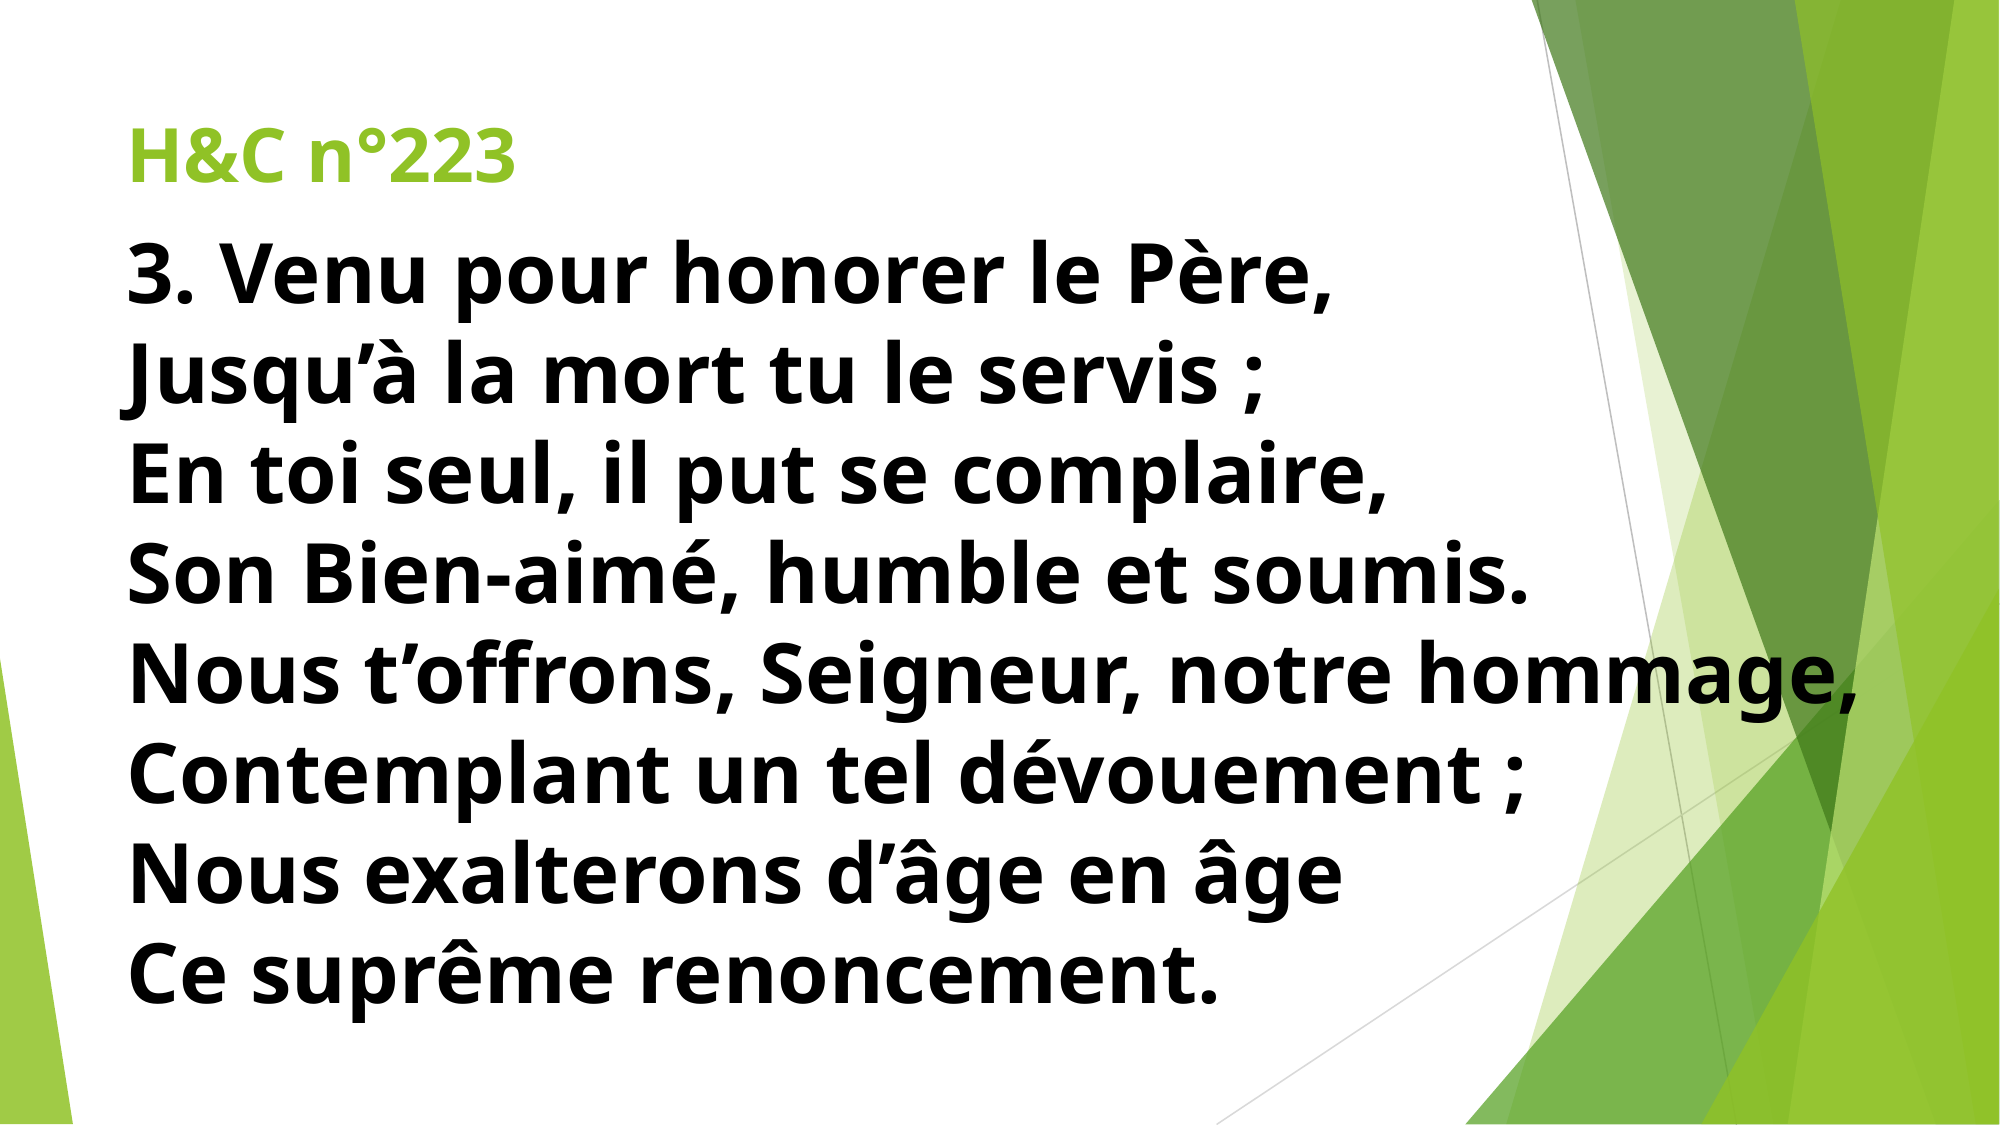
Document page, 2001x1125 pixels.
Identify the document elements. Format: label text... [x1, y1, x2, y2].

text_box 3. Venu pour honorer le Père, Jusqu’à la mort tu le servis ; En toi seul, il put se complaire, Son Bien-aimé, humble et soumis. Nous t’offrons, Seigneur, notre hommage, Contemplant un tel dévouement ; Nous exalterons d’âge en âge Ce suprême renoncement. [111, 212, 1949, 1063]
text_box H&C n°223 [111, 99, 1522, 212]
